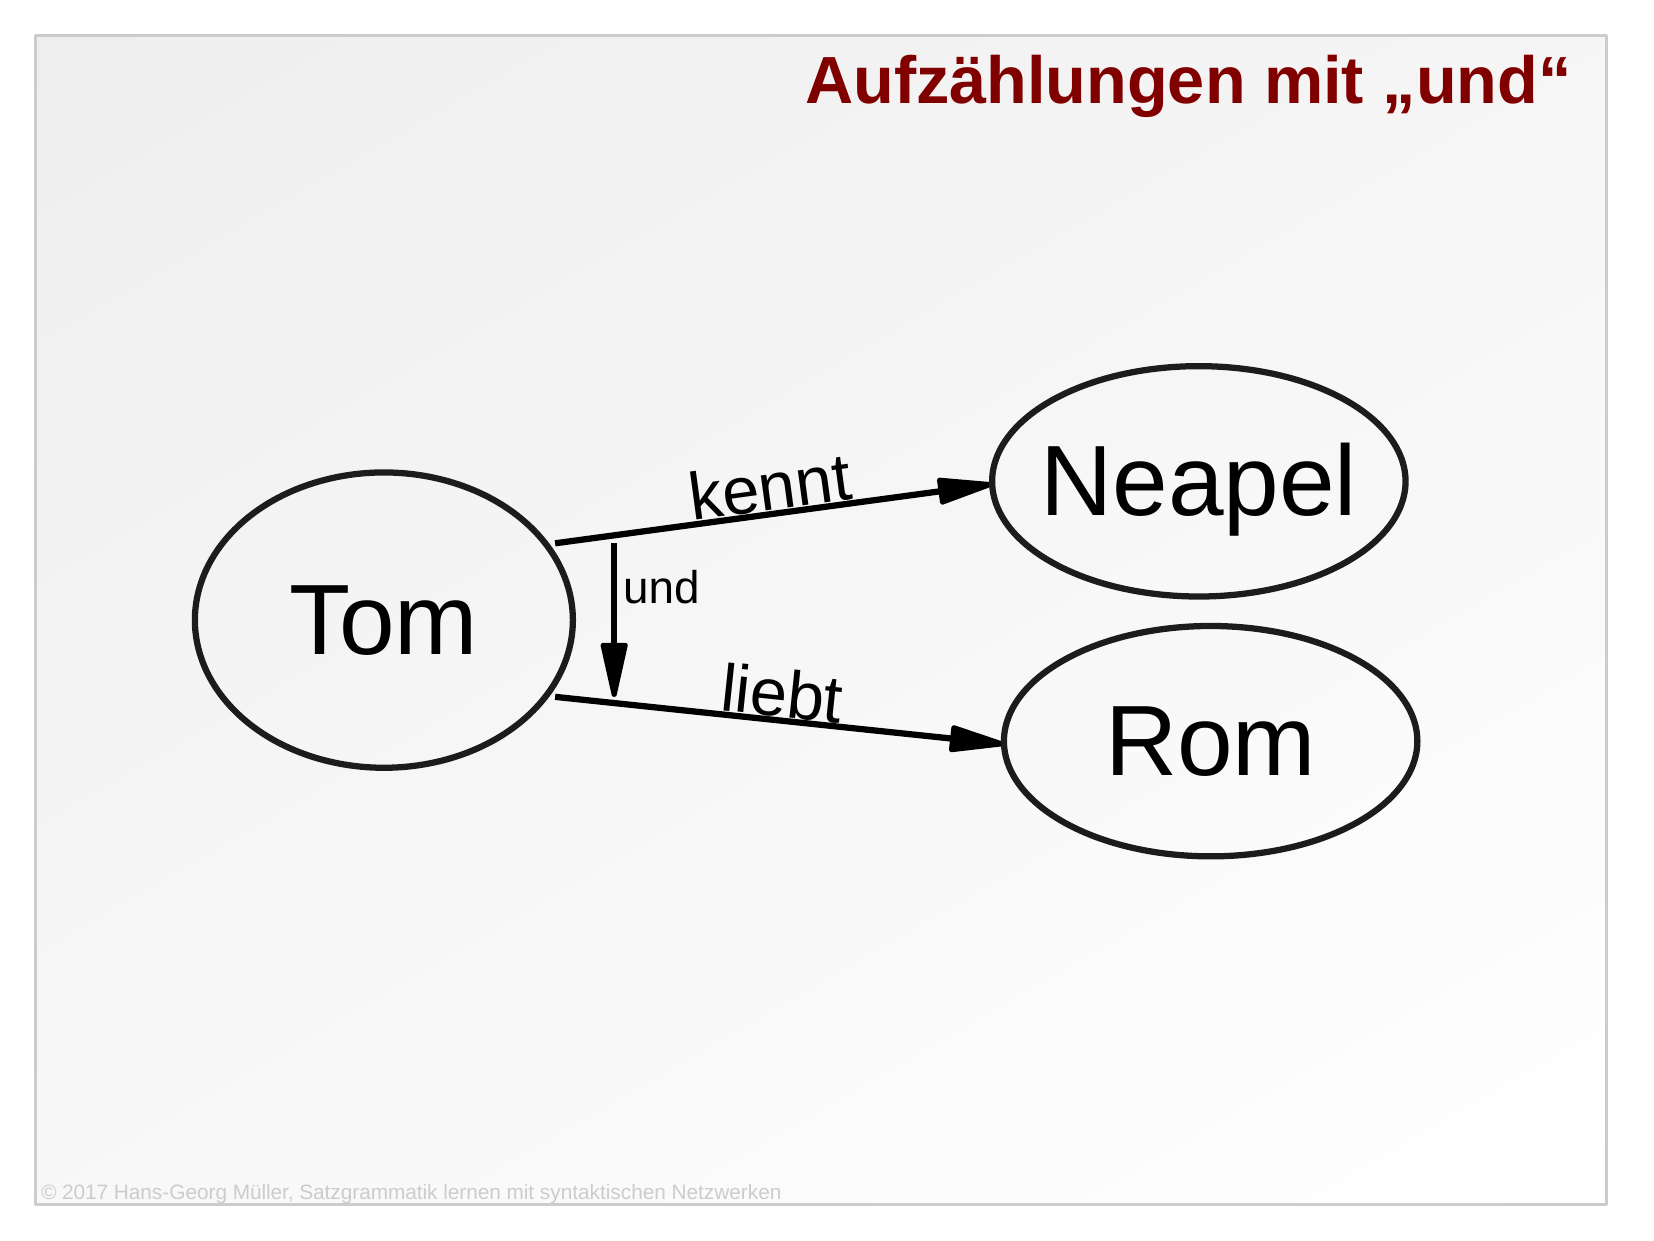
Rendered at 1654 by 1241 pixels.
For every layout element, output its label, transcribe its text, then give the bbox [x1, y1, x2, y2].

title Aufzählungen mit „und“ [84, 43, 1573, 194]
text_box Tom [194, 472, 573, 768]
text_box und [608, 555, 715, 622]
text_box Rom [1003, 625, 1418, 857]
text_box Neapel [992, 366, 1406, 597]
